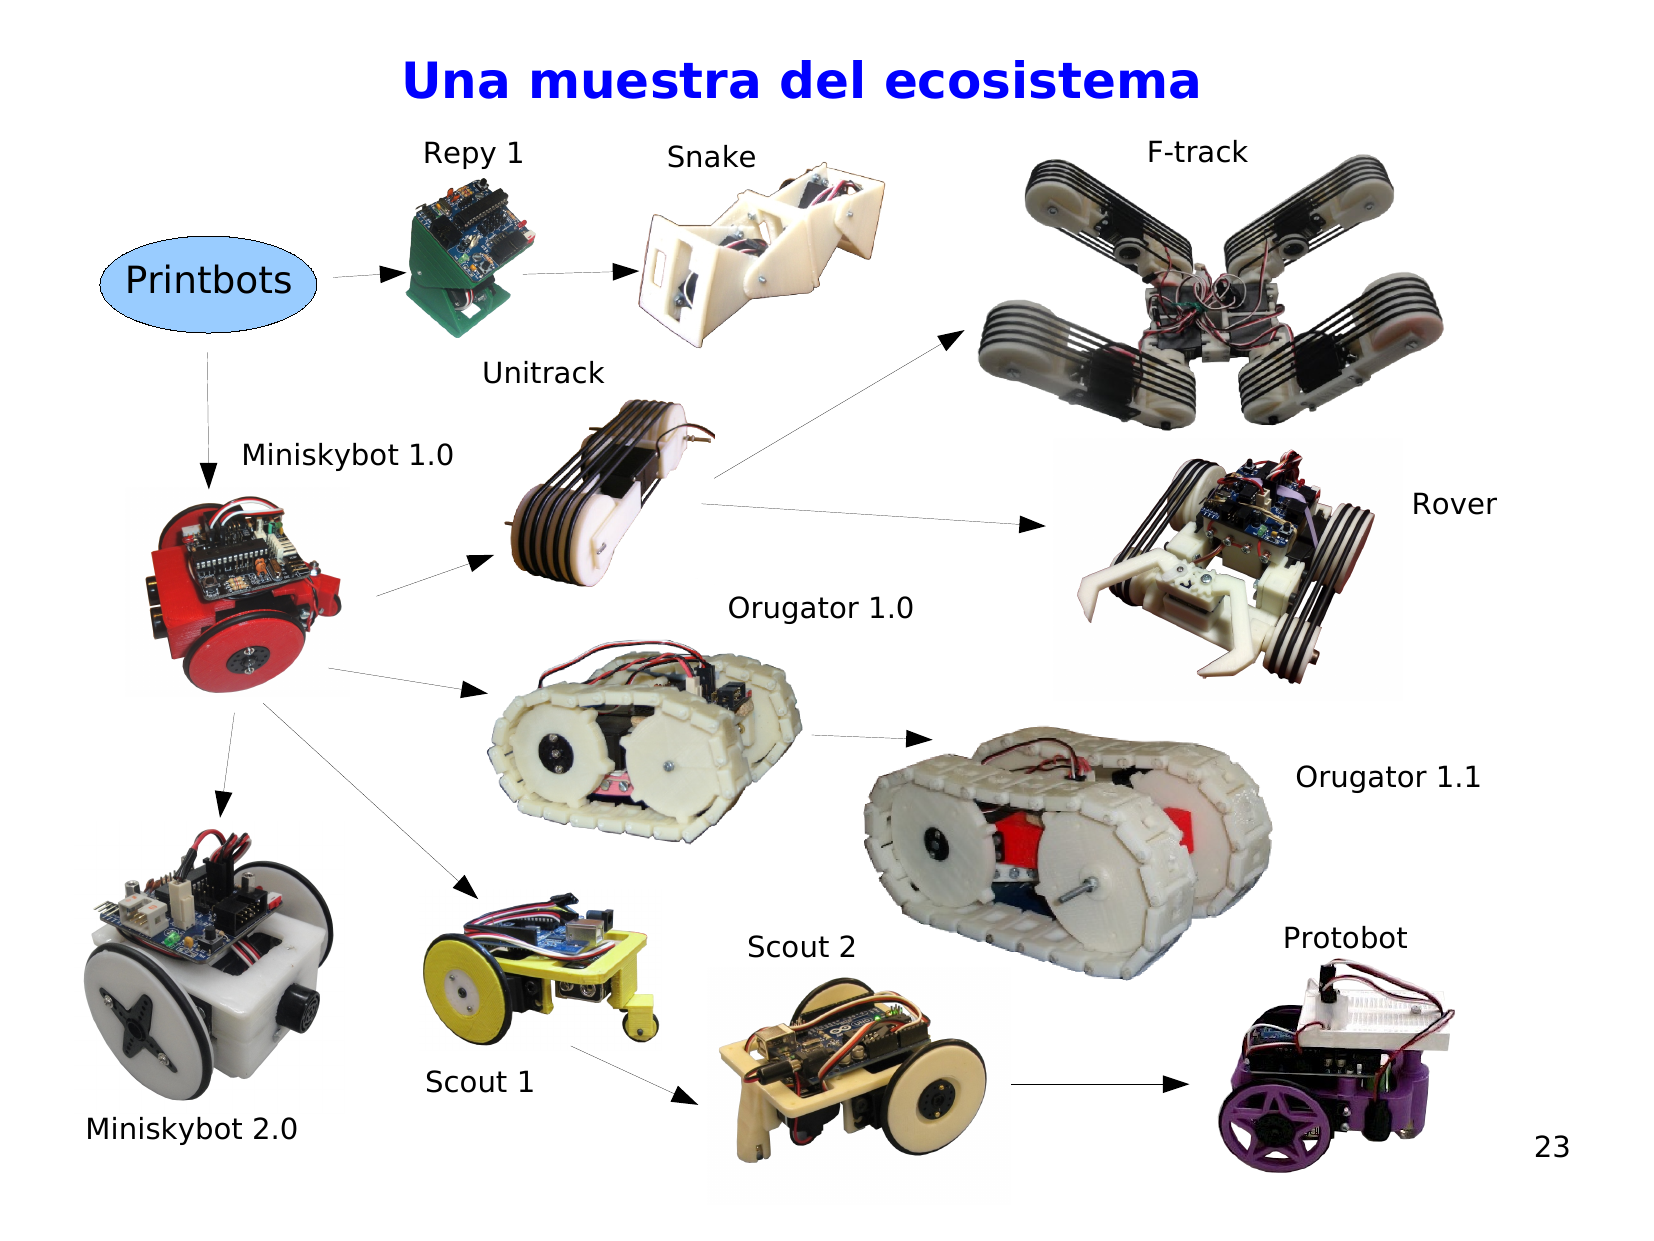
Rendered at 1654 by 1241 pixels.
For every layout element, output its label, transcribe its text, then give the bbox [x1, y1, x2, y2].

picture [973, 150, 1452, 701]
text_box Rover [1403, 480, 1513, 530]
text_box Scout 2 [732, 923, 873, 967]
text_box Orugator 1.0 [712, 583, 930, 633]
text_box Repy 1 [408, 129, 540, 179]
picture [419, 889, 662, 1051]
text_box Una muestra del ecosistema [386, 44, 1218, 118]
text_box Miniskybot 1.0 [226, 430, 470, 480]
picture [707, 720, 1469, 1205]
text_box Snake [652, 132, 772, 182]
picture [74, 821, 345, 1114]
text_box F-track [1132, 127, 1264, 177]
text_box [130, 236, 287, 251]
text_box Orugator 1.1 [1280, 752, 1498, 802]
text_box Unitrack [467, 349, 620, 399]
picture [405, 178, 536, 338]
picture [498, 394, 715, 594]
text_box [308, 265, 317, 304]
picture [633, 141, 890, 353]
picture [469, 622, 812, 848]
text_box Protobot [1268, 914, 1424, 964]
picture [125, 487, 350, 697]
text_box Miniskybot 2.0 [70, 1105, 314, 1155]
text_box [117, 311, 300, 334]
text_box Scout 1 [410, 1058, 551, 1108]
text_box Printbots [110, 251, 308, 311]
text_box [99, 264, 110, 305]
